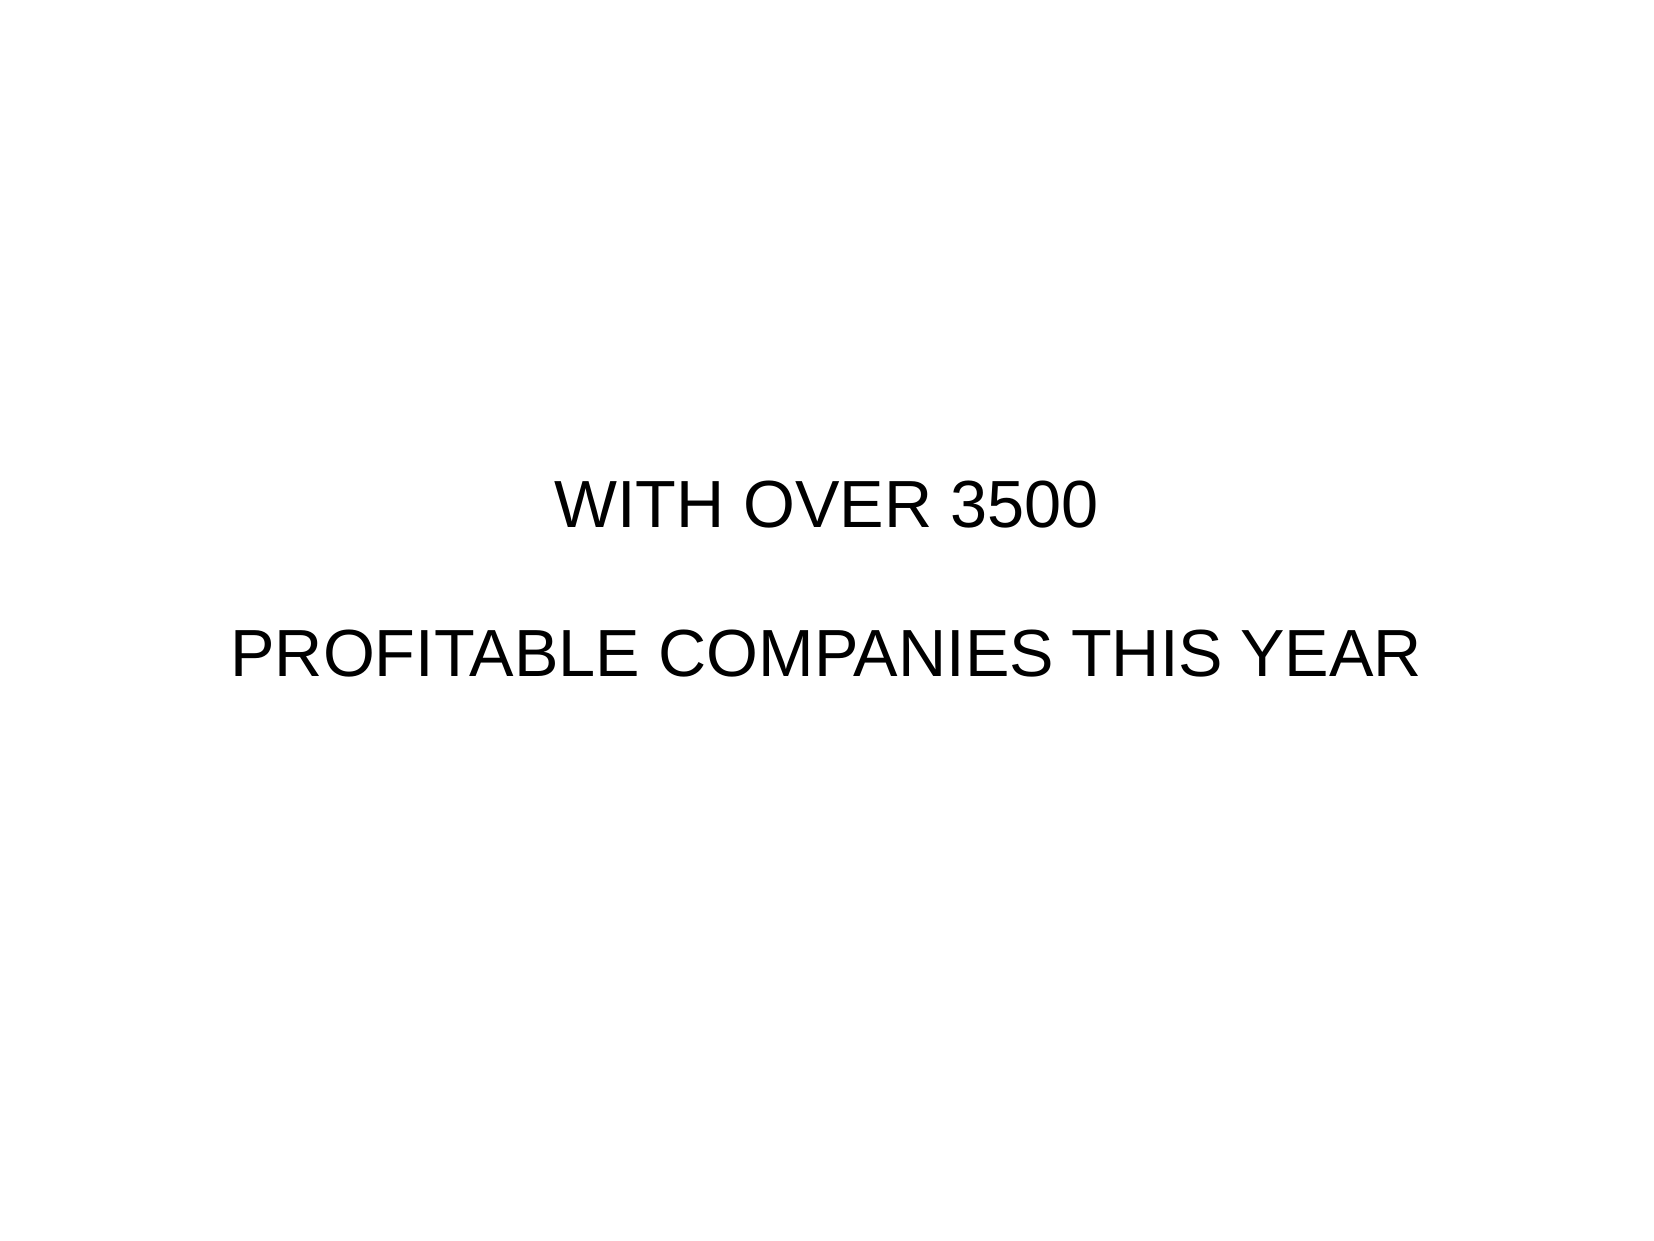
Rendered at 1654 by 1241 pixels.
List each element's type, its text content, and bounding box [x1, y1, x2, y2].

subtitle WITH OVER 3500 PROFITABLE COMPANIES THIS YEAR [82, 49, 1571, 1109]
